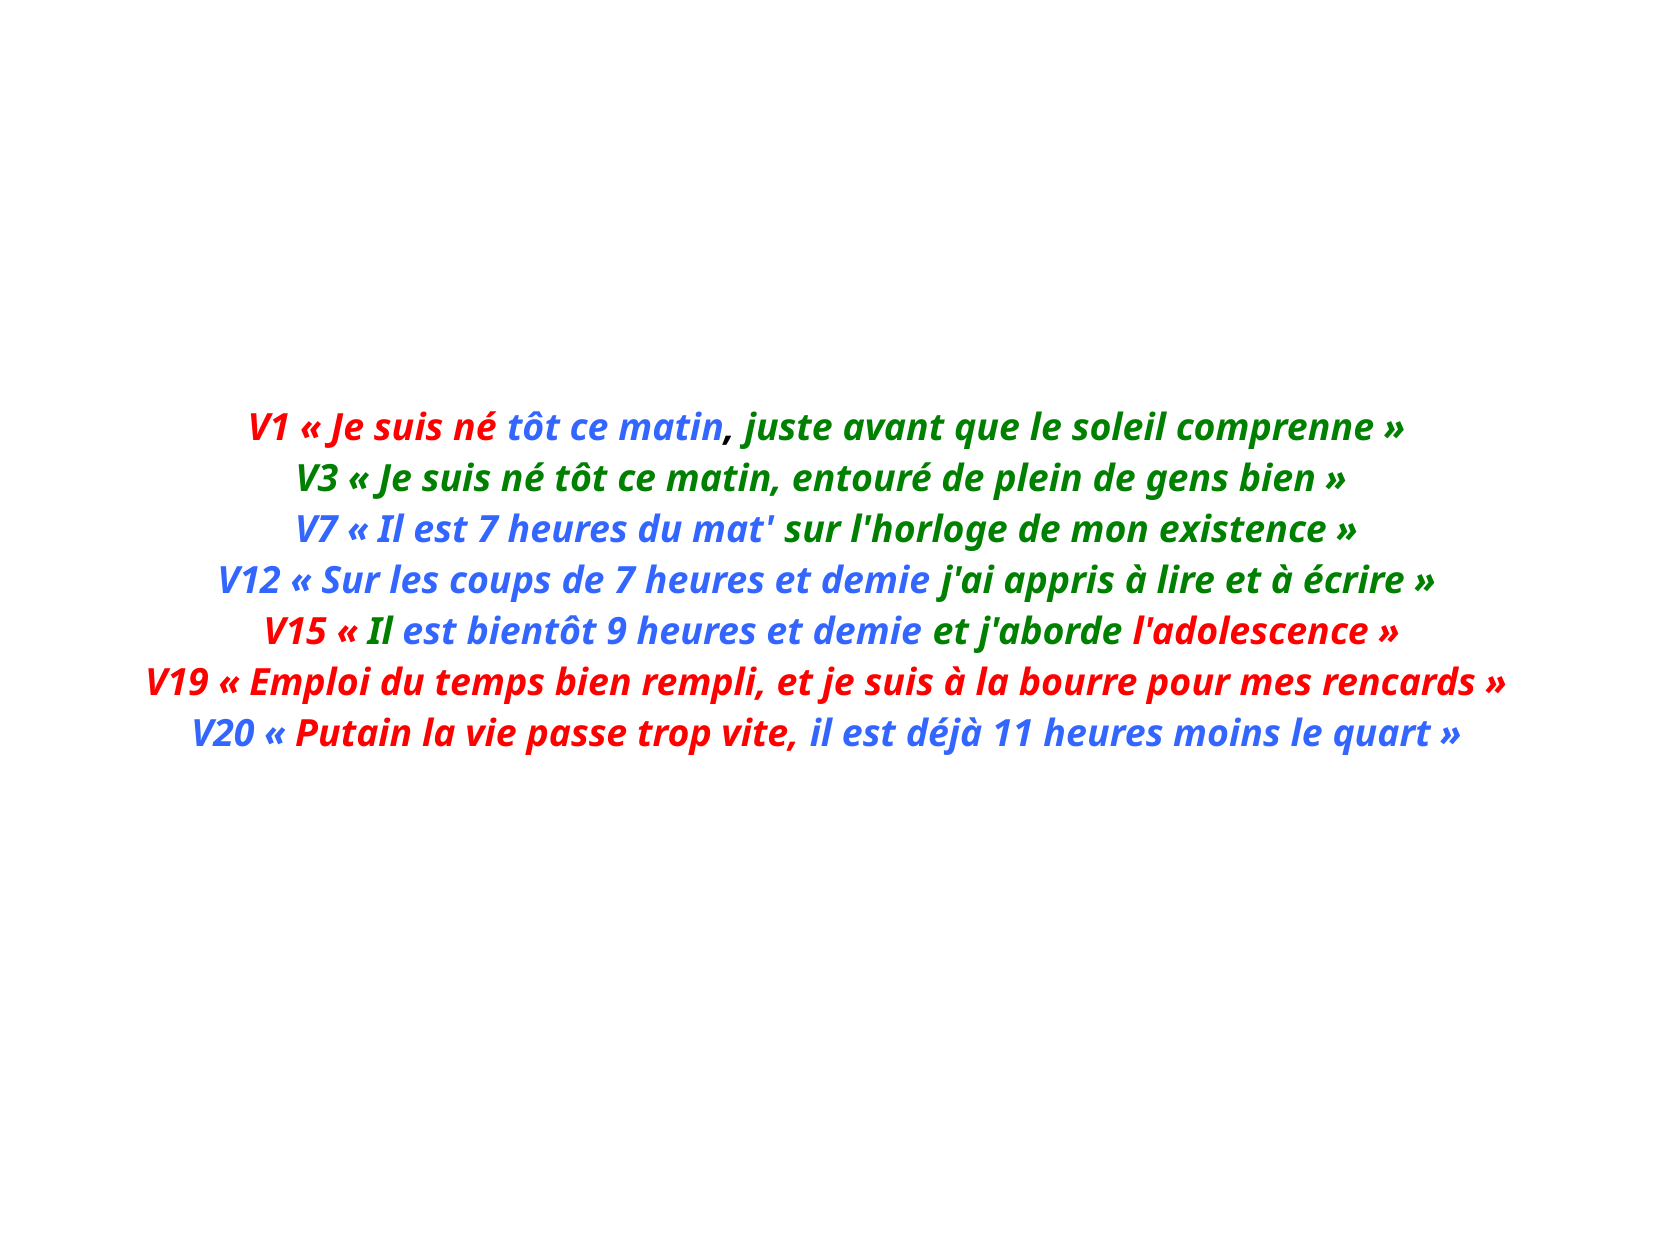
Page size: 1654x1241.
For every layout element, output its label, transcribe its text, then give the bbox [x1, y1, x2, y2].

subtitle V1 « Je suis né tôt ce matin, juste avant que le soleil comprenne » V3 « Je suis né tôt ce matin, entouré de plein de gens bien » V7 « Il est 7 heures du mat' sur l'horloge de mon existence » V12 « Sur les coups de 7 heures et demie j'ai appris à lire et à écrire » V15 « Il est bientôt 9 heures et demie et j'aborde l'adolescence » V19 « Emploi du temps bien rempli, et je suis à la bourre pour mes rencards » V20 « Putain la vie passe trop vite, il est déjà 11 heures moins le quart » [82, 49, 1571, 1109]
